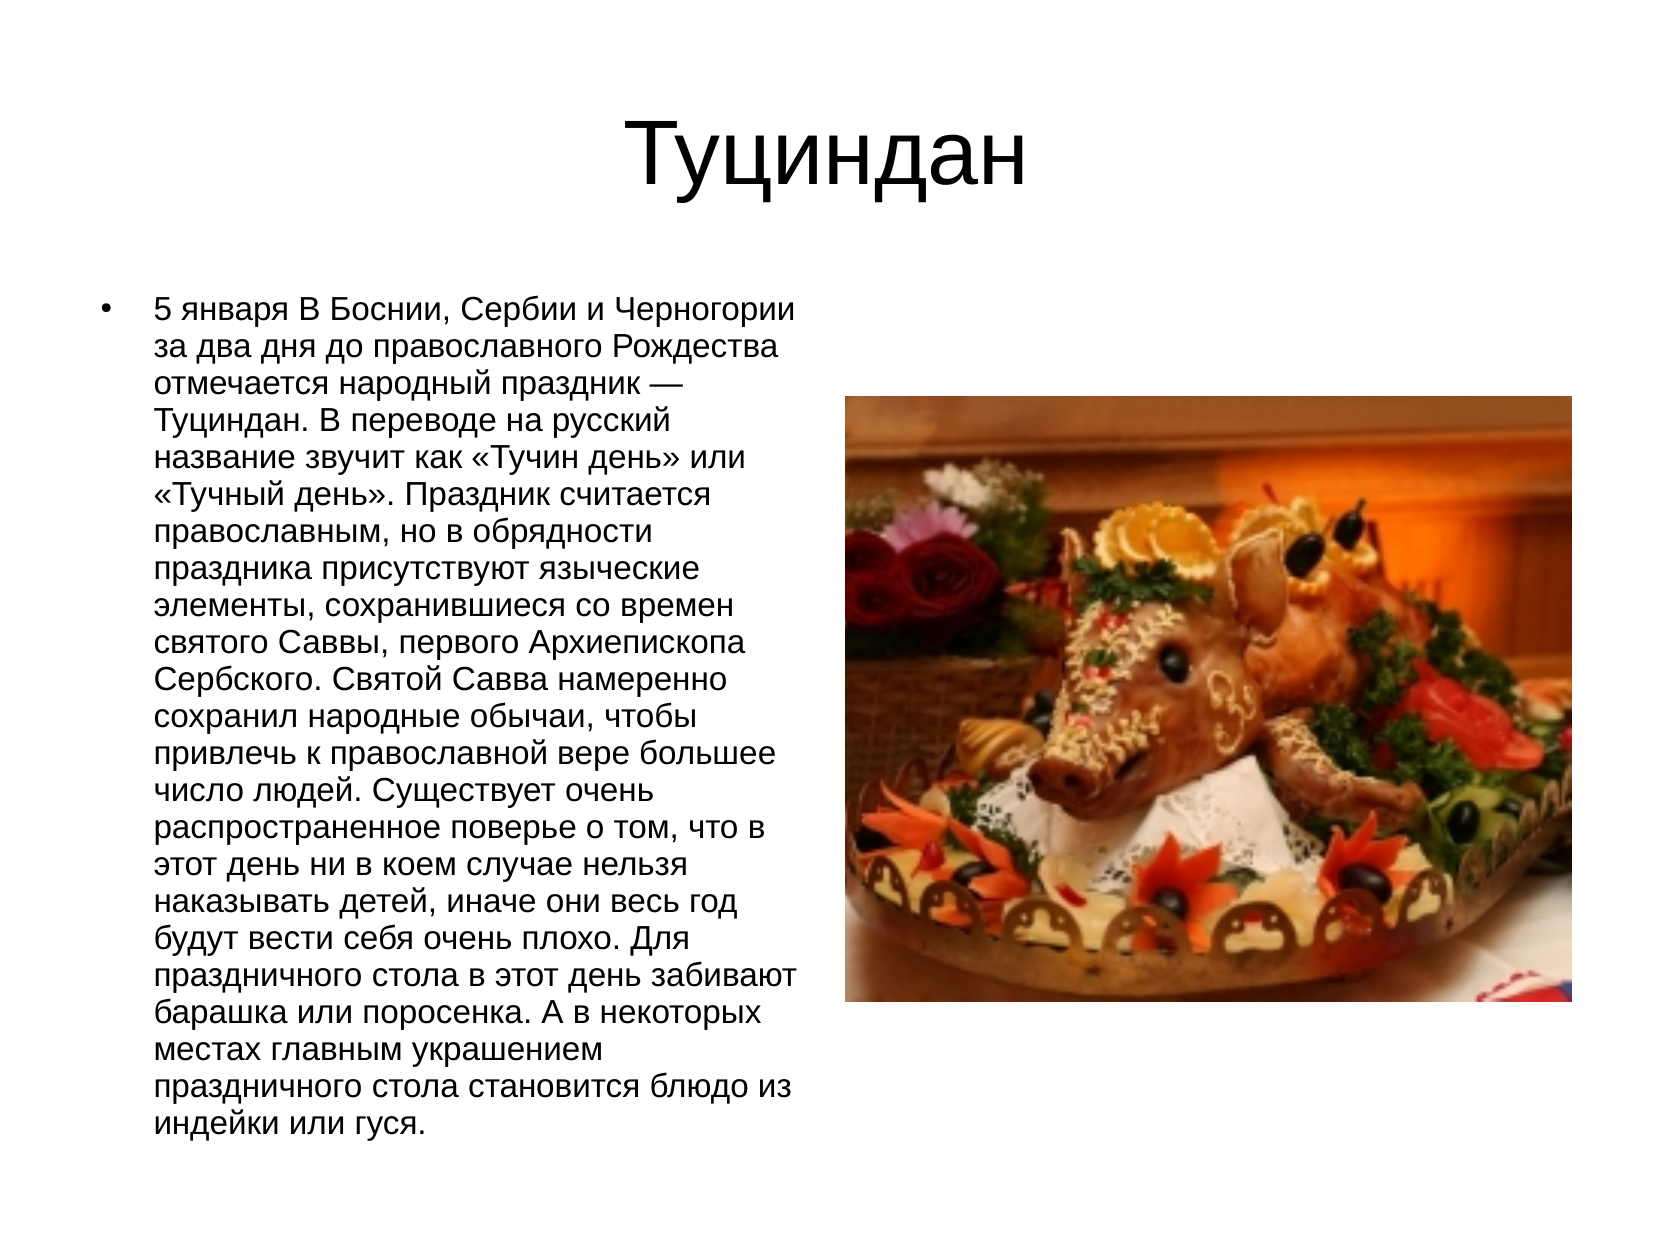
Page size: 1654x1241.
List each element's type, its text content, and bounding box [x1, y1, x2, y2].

list 5 января В Боснии, Сербии и Черногории за два дня до православного Рождества отмечается народный праздник — Туциндан. В переводе на русский название звучит как «Тучин день» или «Тучный день». Праздник считается православным, но в обрядности праздника присутствуют языческие элементы, сохранившиеся со времен святого Саввы, первого Архиепископа Сербского. Святой Савва намеренно сохранил народные обычаи, чтобы привлечь к православной вере большее число людей. Существует очень распространенное поверье о том, что в этот день ни в коем случае нельзя наказывать детей, иначе они весь год будут вести себя очень плохо. Для праздничного стола в этот день забивают барашка или поросенка. А в некоторых местах главным украшением праздничного стола становится блюдо из индейки или гуся. [82, 290, 809, 1215]
title Туциндан [82, 49, 1571, 257]
picture [845, 396, 1572, 1002]
